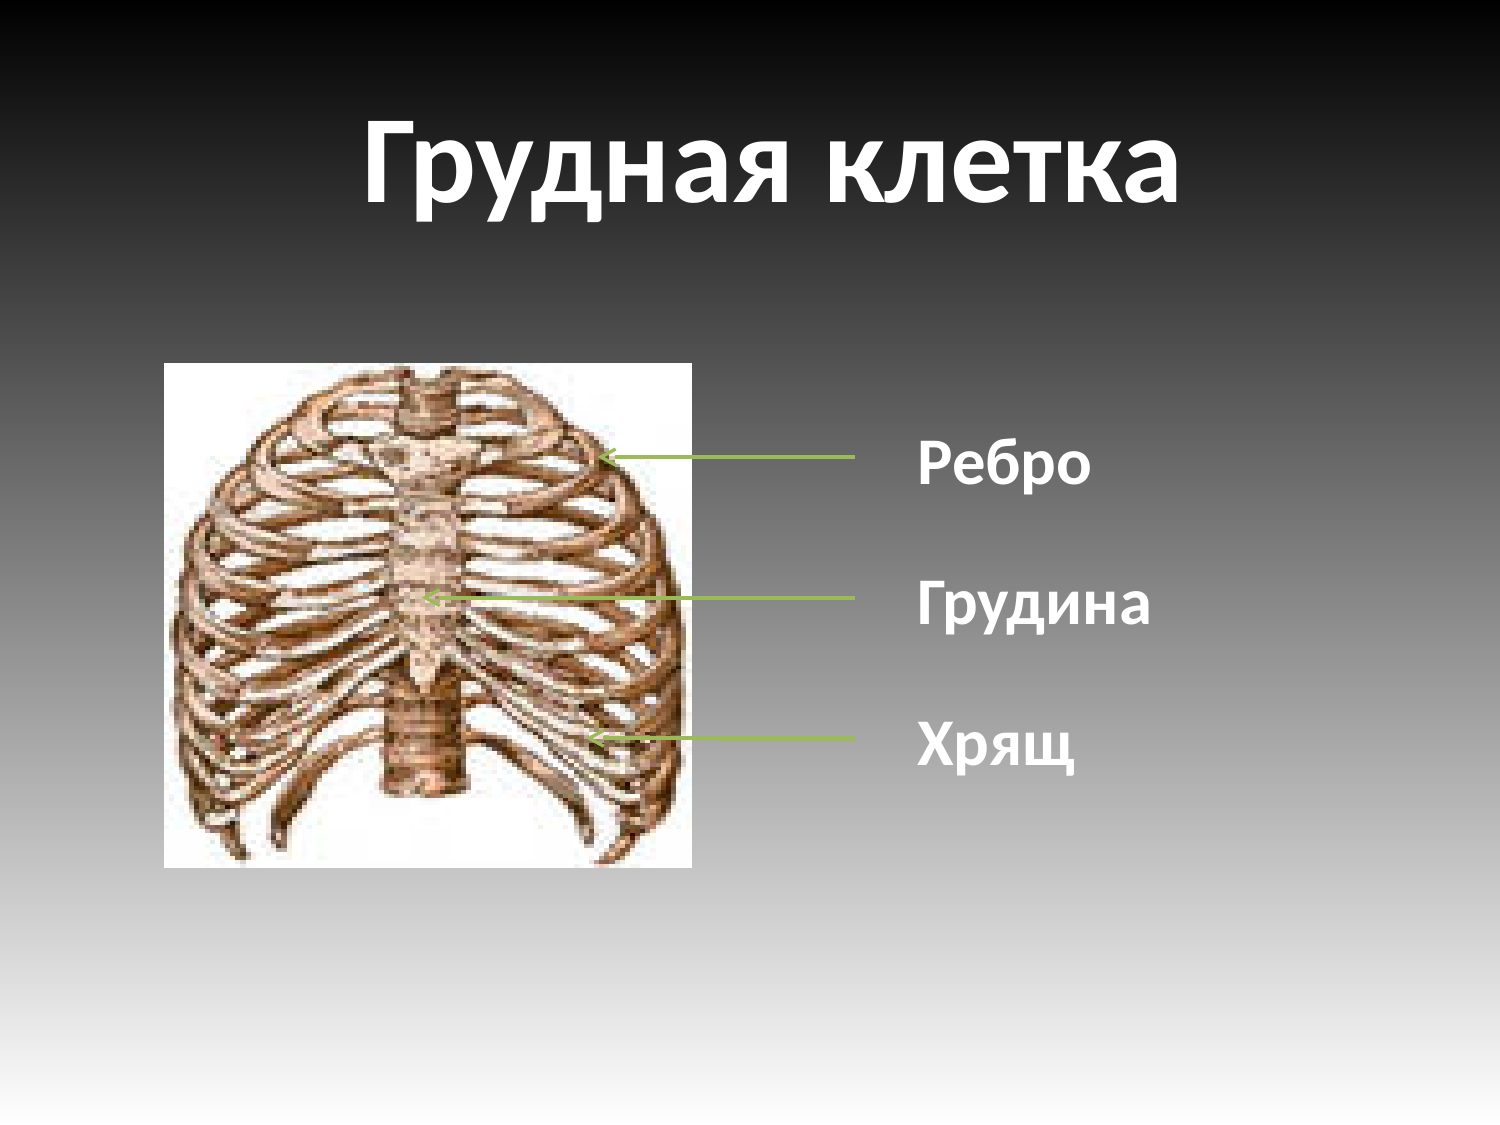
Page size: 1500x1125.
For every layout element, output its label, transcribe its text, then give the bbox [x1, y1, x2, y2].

picture [164, 363, 692, 868]
text_box Хрящ [902, 691, 1336, 787]
text_box Грудина [902, 550, 1243, 646]
text_box Грудная клетка [175, 70, 1372, 236]
text_box Ребро [902, 410, 1325, 505]
